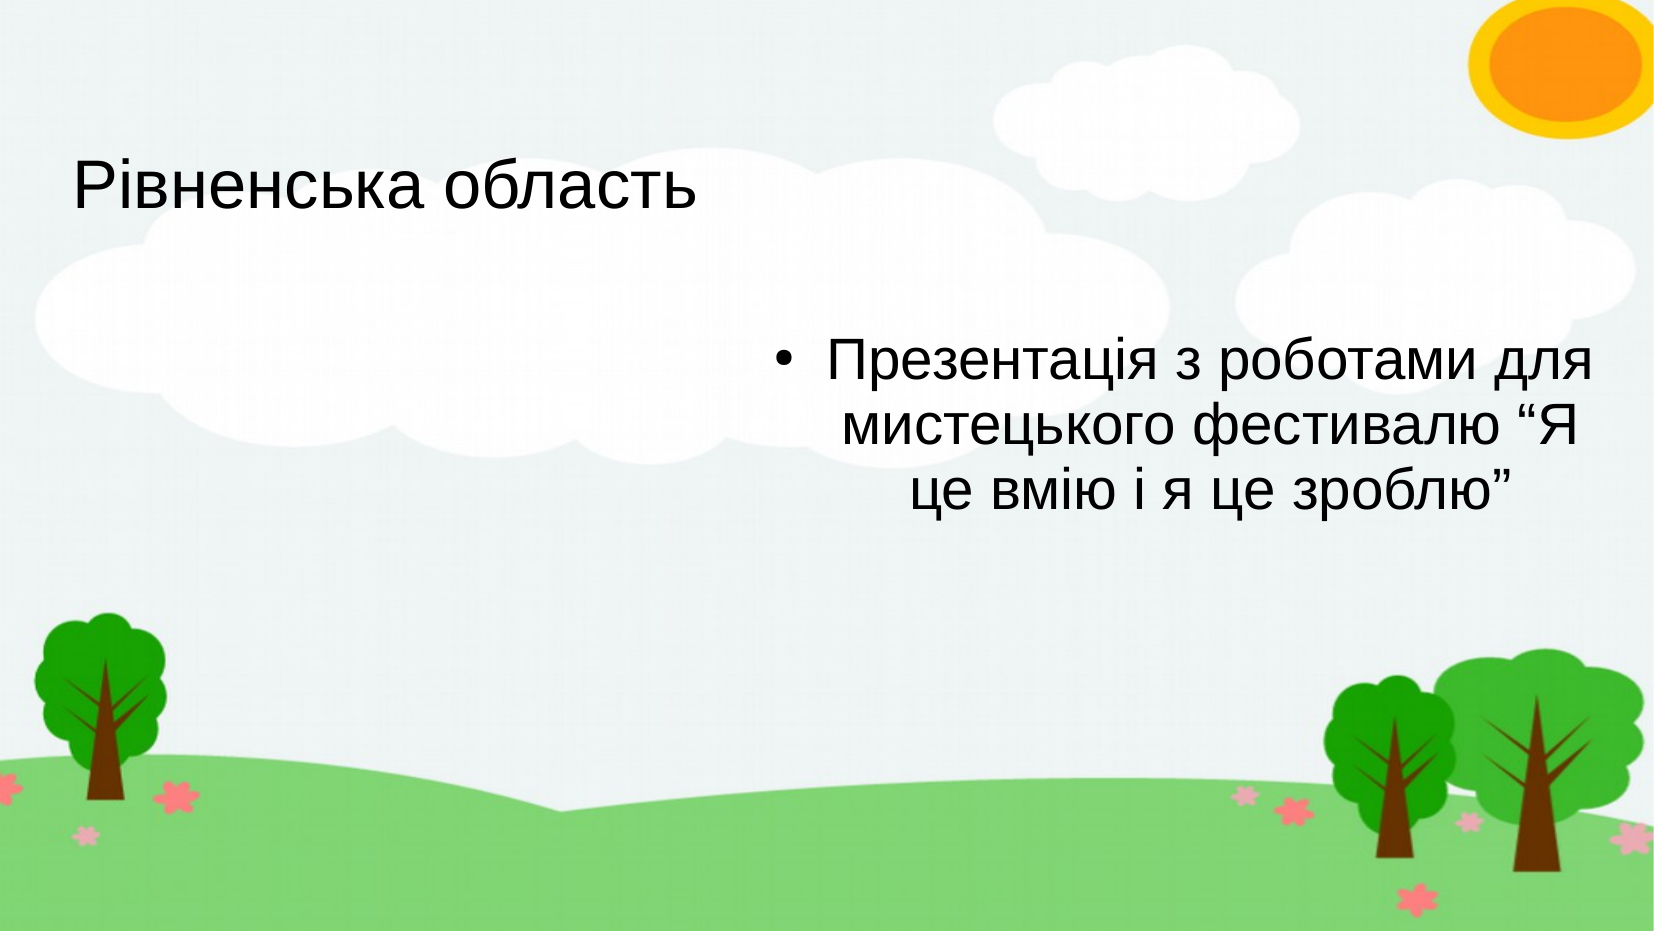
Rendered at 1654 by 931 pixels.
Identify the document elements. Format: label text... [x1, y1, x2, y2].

subtitle Презентація з роботами для мистецького фестивалю “Я це вмію і я це зроблю” [750, 23, 1601, 826]
picture [0, 0, 1654, 931]
title Рівненська область [72, 75, 750, 295]
